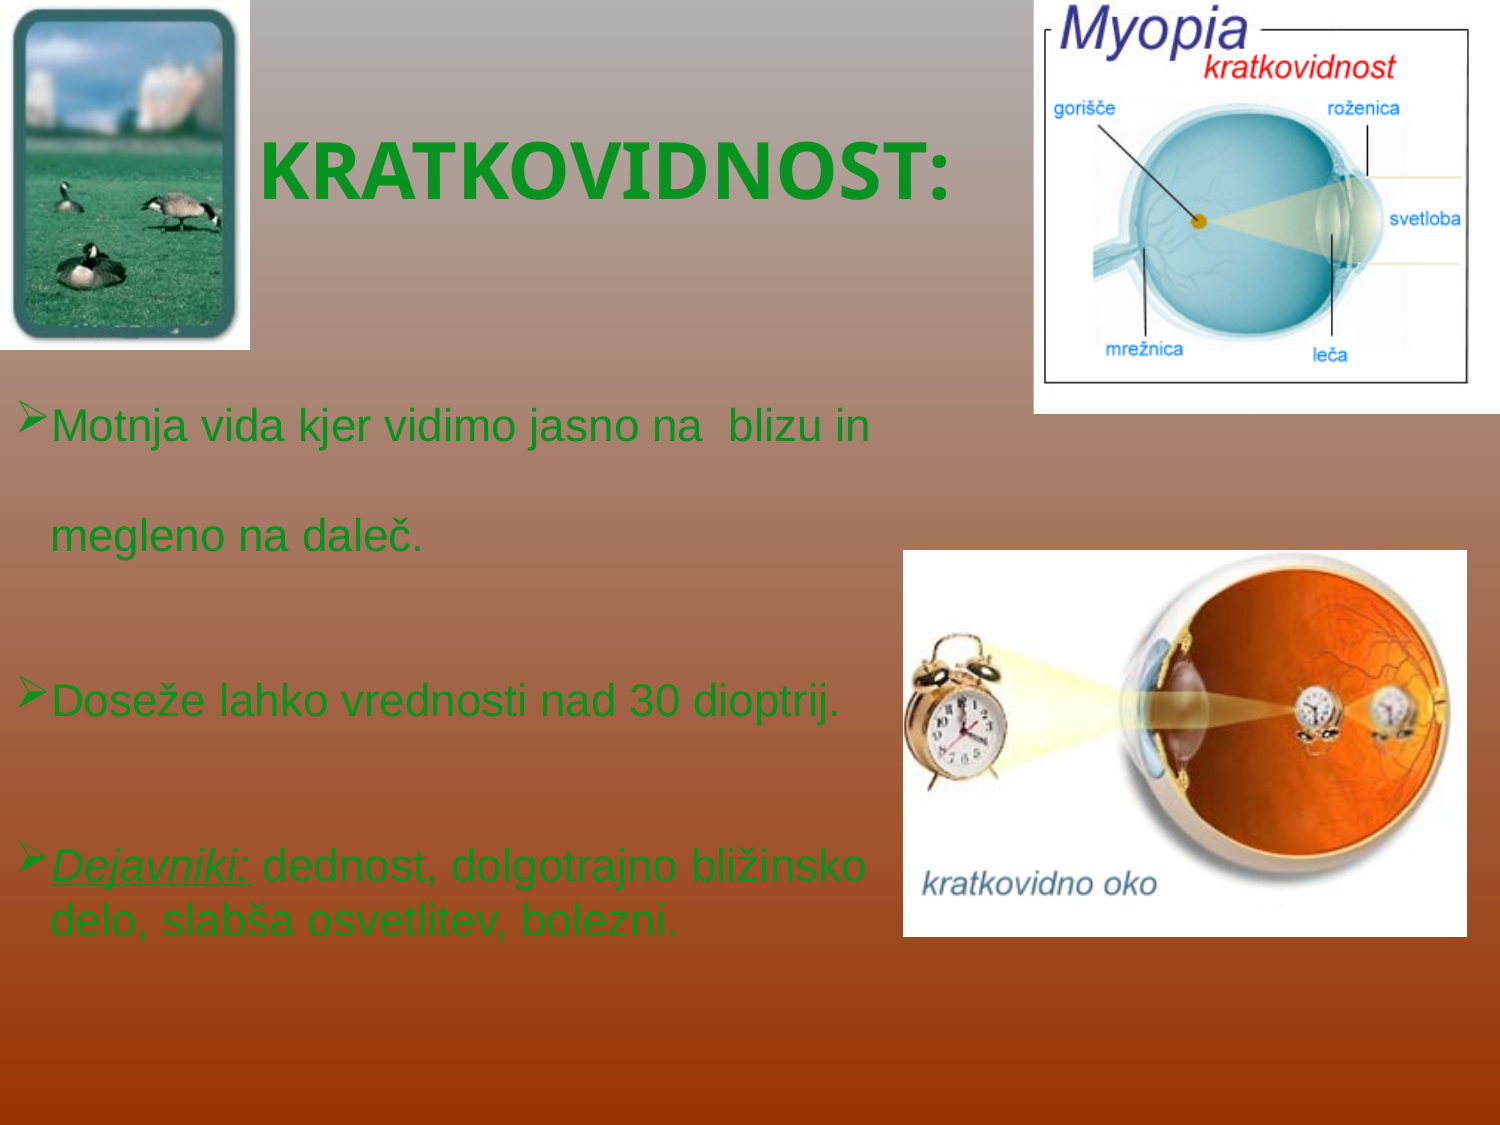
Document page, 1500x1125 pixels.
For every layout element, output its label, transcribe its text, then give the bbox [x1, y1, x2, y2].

picture [1033, 0, 1500, 414]
text_box Motnja vida kjer vidimo jasno na blizu in megleno na daleč. Doseže lahko vrednosti nad 30 dioptrij. Dejavniki: dednost, dolgotrajno bližinsko delo, slabša osvetlitev, bolezni. [0, 388, 916, 1008]
picture [916, 550, 1467, 937]
picture [0, 0, 250, 350]
title KRATKOVIDNOST: [250, 42, 1033, 294]
